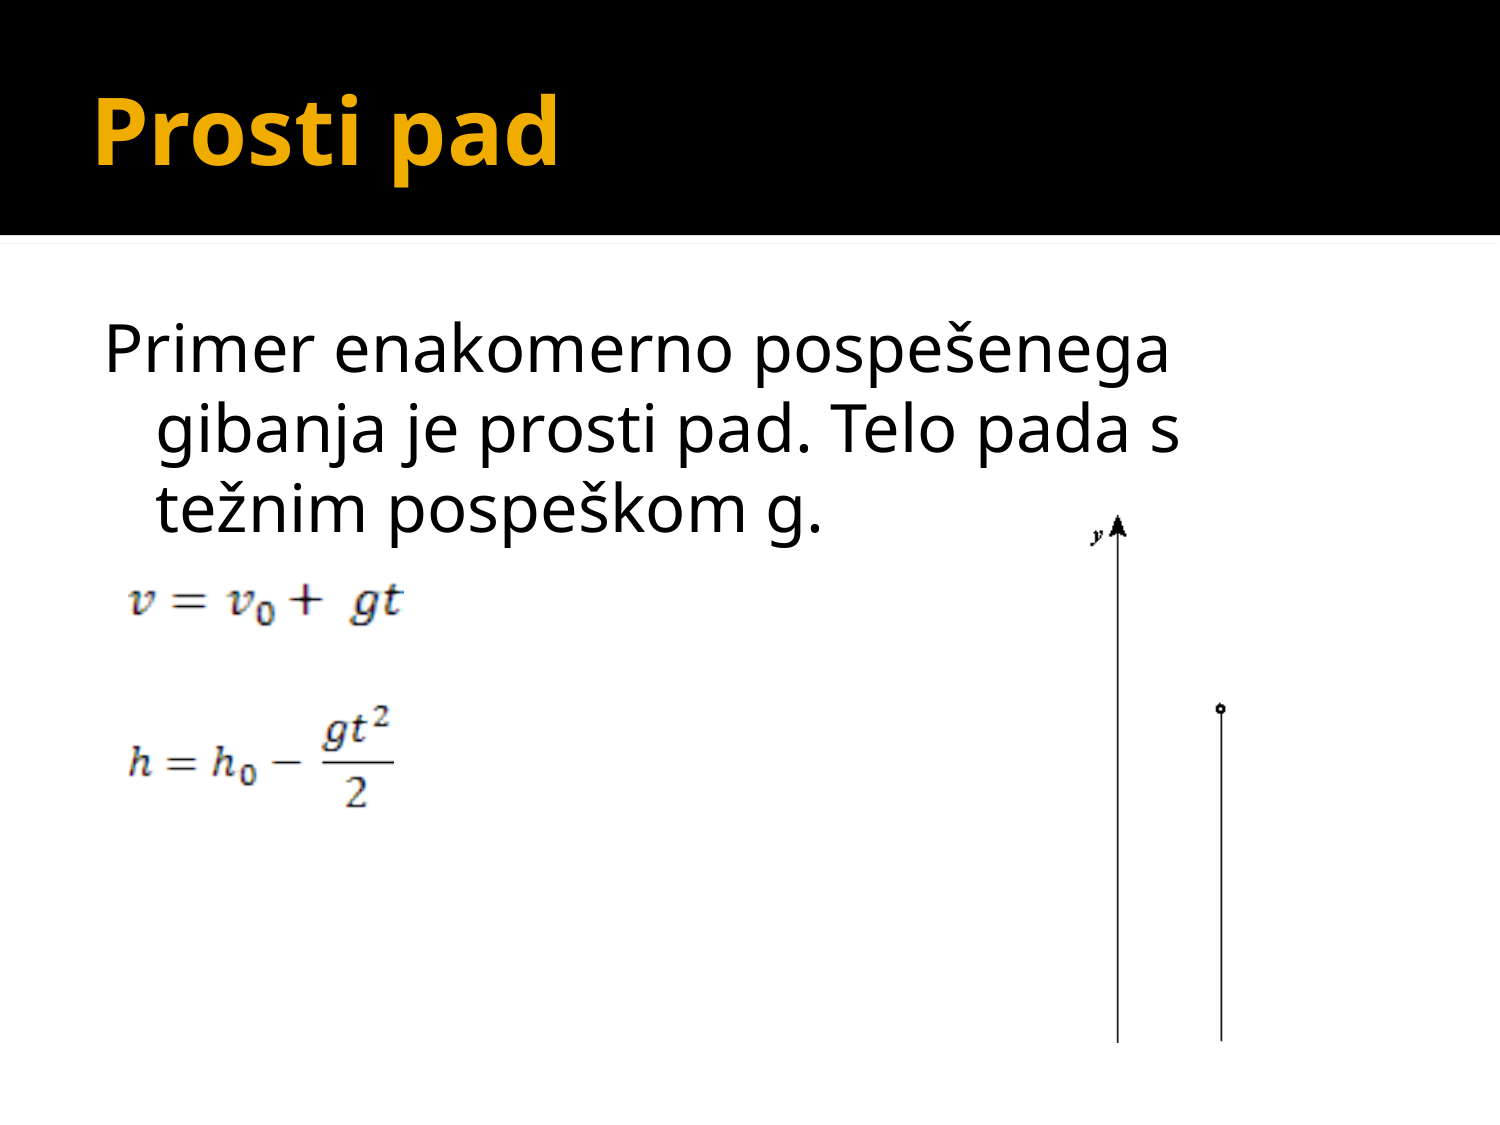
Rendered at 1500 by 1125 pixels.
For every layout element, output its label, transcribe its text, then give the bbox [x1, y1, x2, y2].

picture [128, 574, 404, 645]
list Primer enakomerno pospešenega gibanja je prosti pad. Telo pada s težnim pospeškom g. [75, 291, 1425, 1050]
picture [1089, 515, 1326, 1043]
picture [128, 703, 394, 821]
title Prosti pad [75, 25, 1425, 231]
